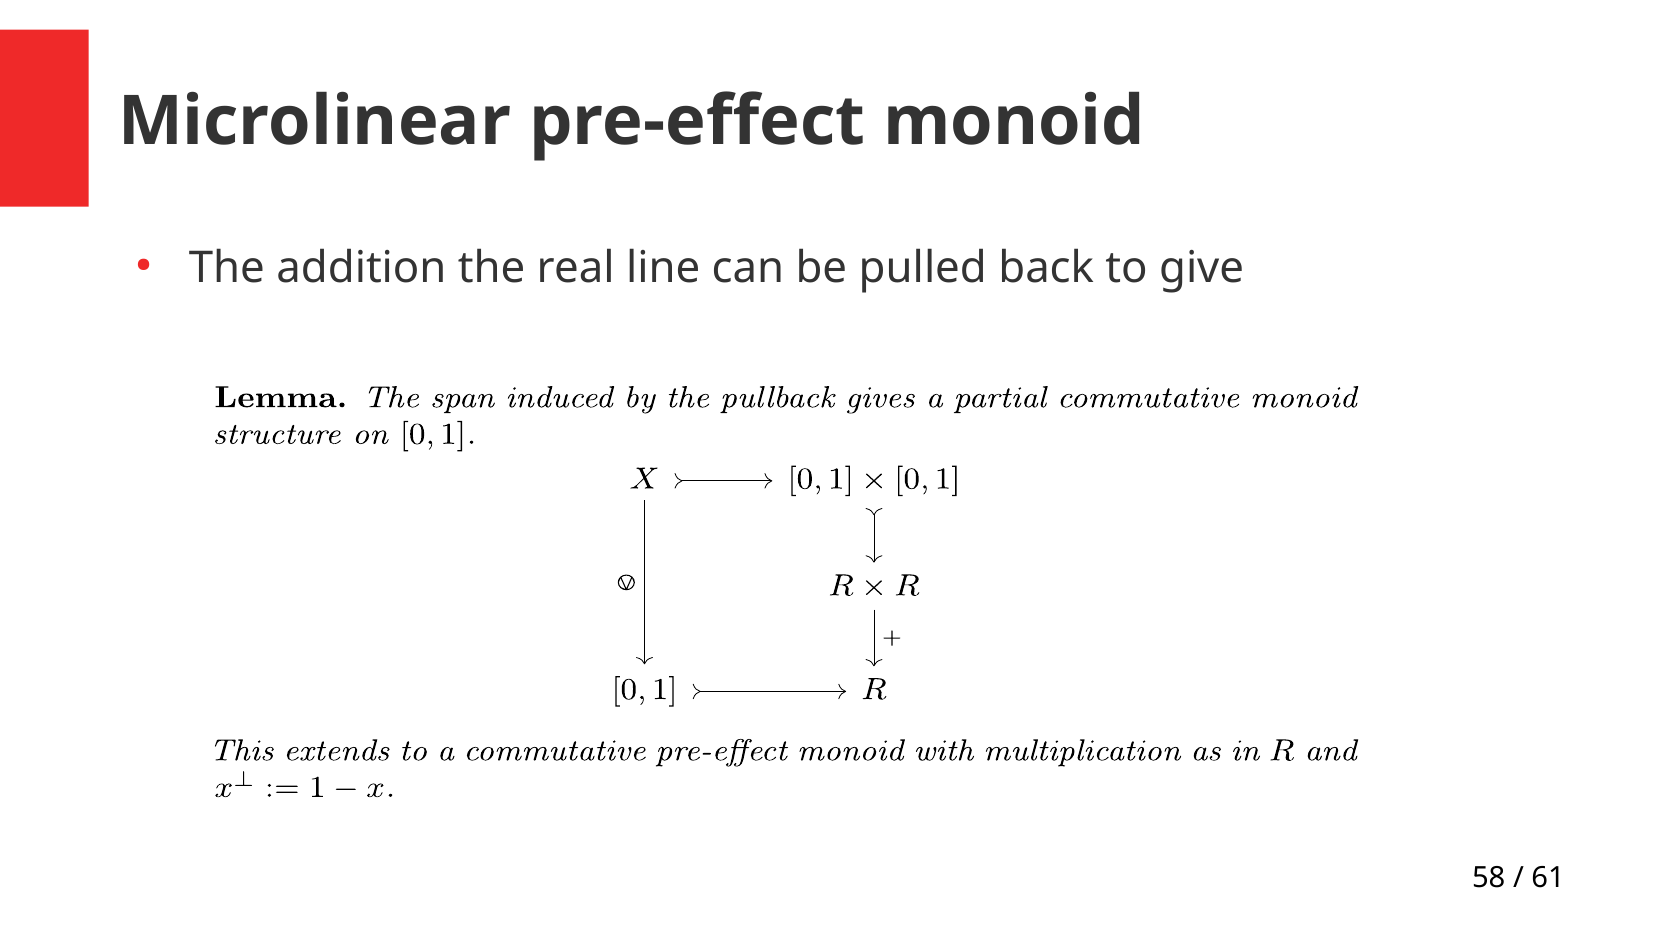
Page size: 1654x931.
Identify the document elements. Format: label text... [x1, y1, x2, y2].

title Microlinear pre-effect monoid [118, 29, 1595, 207]
list The addition the real line can be pulled back to give [118, 236, 1595, 798]
text_box [210, 386, 1359, 798]
